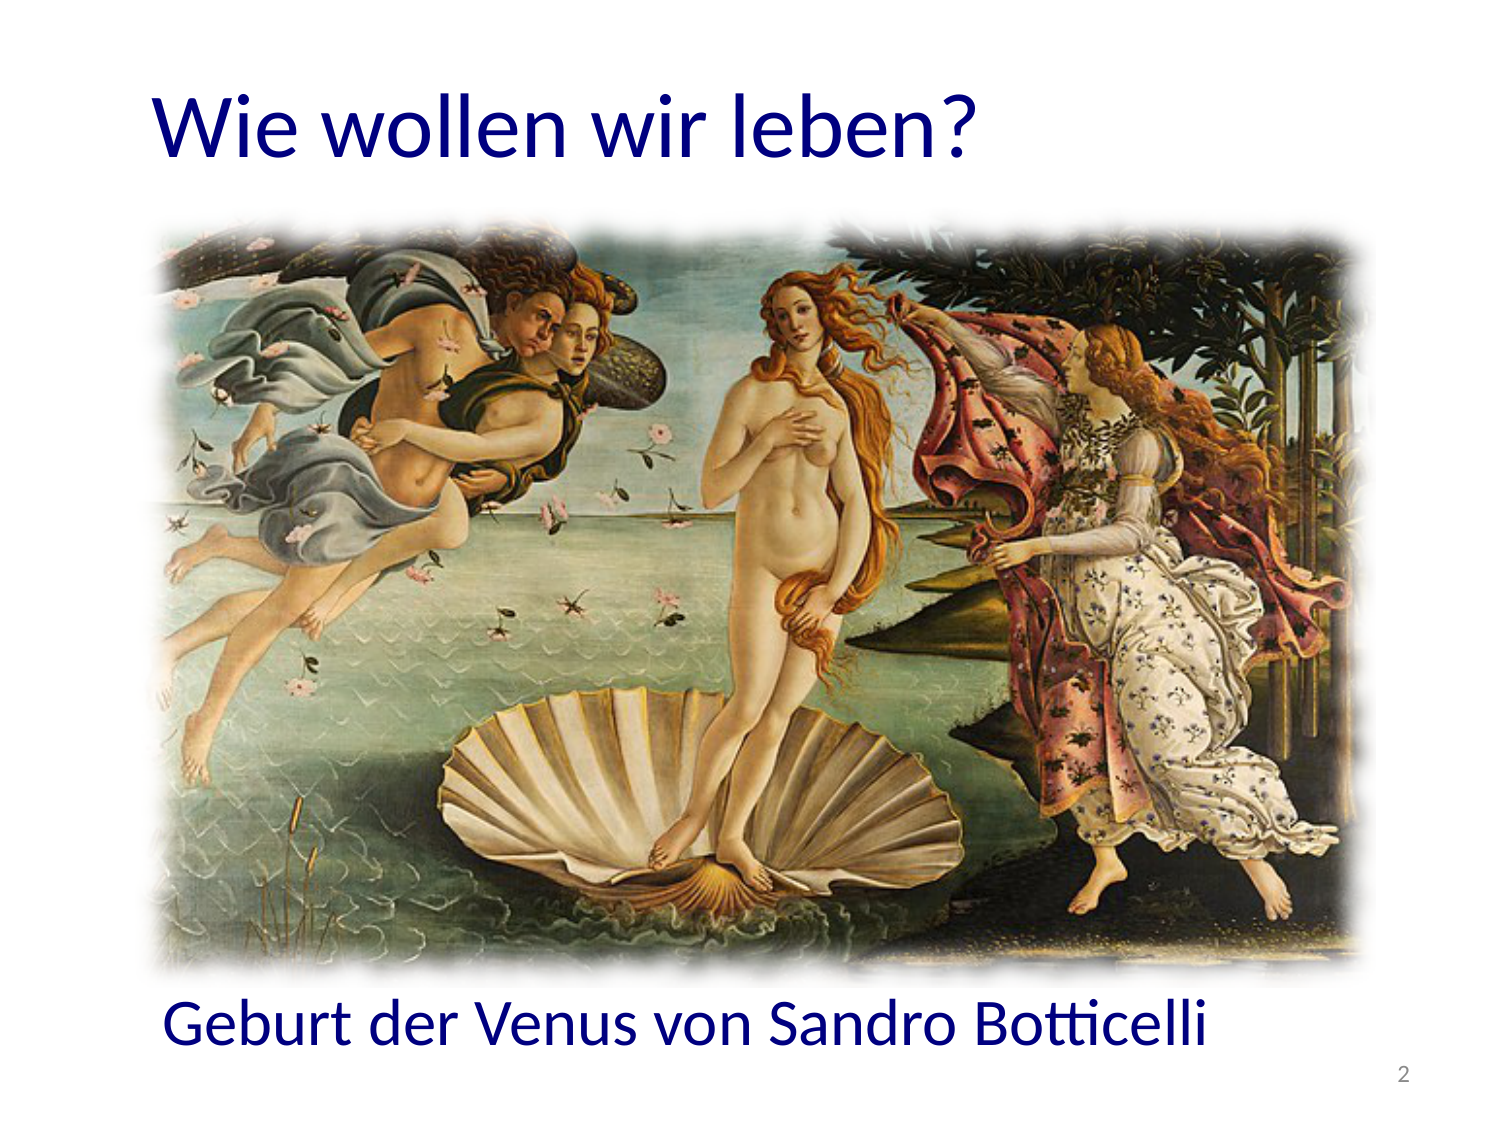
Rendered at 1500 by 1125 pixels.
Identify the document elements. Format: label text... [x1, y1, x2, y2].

picture [135, 207, 1376, 988]
title Wie wollen wir leben? [151, 47, 1247, 207]
list Geburt der Venus von Sandro Botticelli [147, 995, 1490, 1117]
